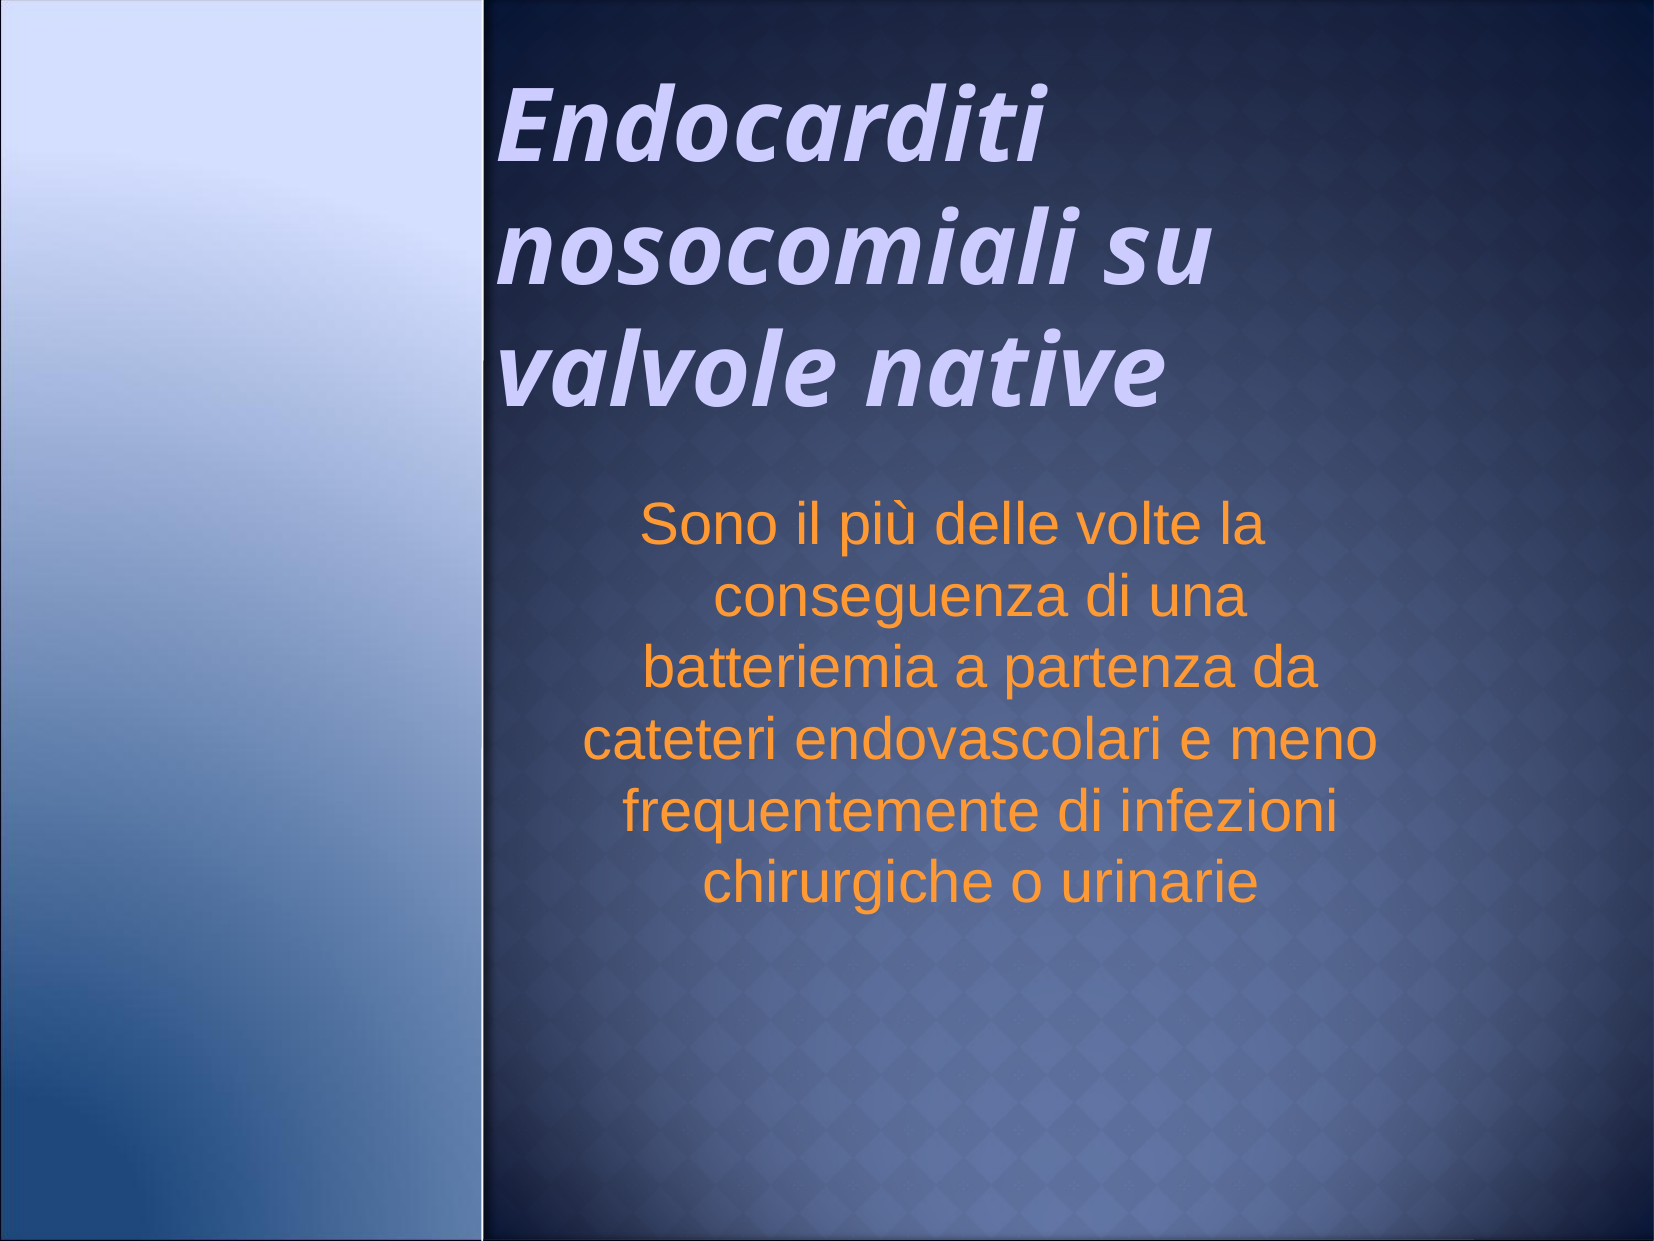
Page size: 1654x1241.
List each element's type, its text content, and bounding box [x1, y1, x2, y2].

subtitle Sono il più delle volte la conseguenza di una batteriemia a partenza da cateteri endovascolari e meno frequentemente di infezioni chirurgiche o urinarie [501, 476, 1406, 1020]
picture [0, 0, 481, 1241]
title Endocarditi nosocomiali su valvole native [488, 60, 1530, 428]
picture [484, 0, 1654, 1241]
